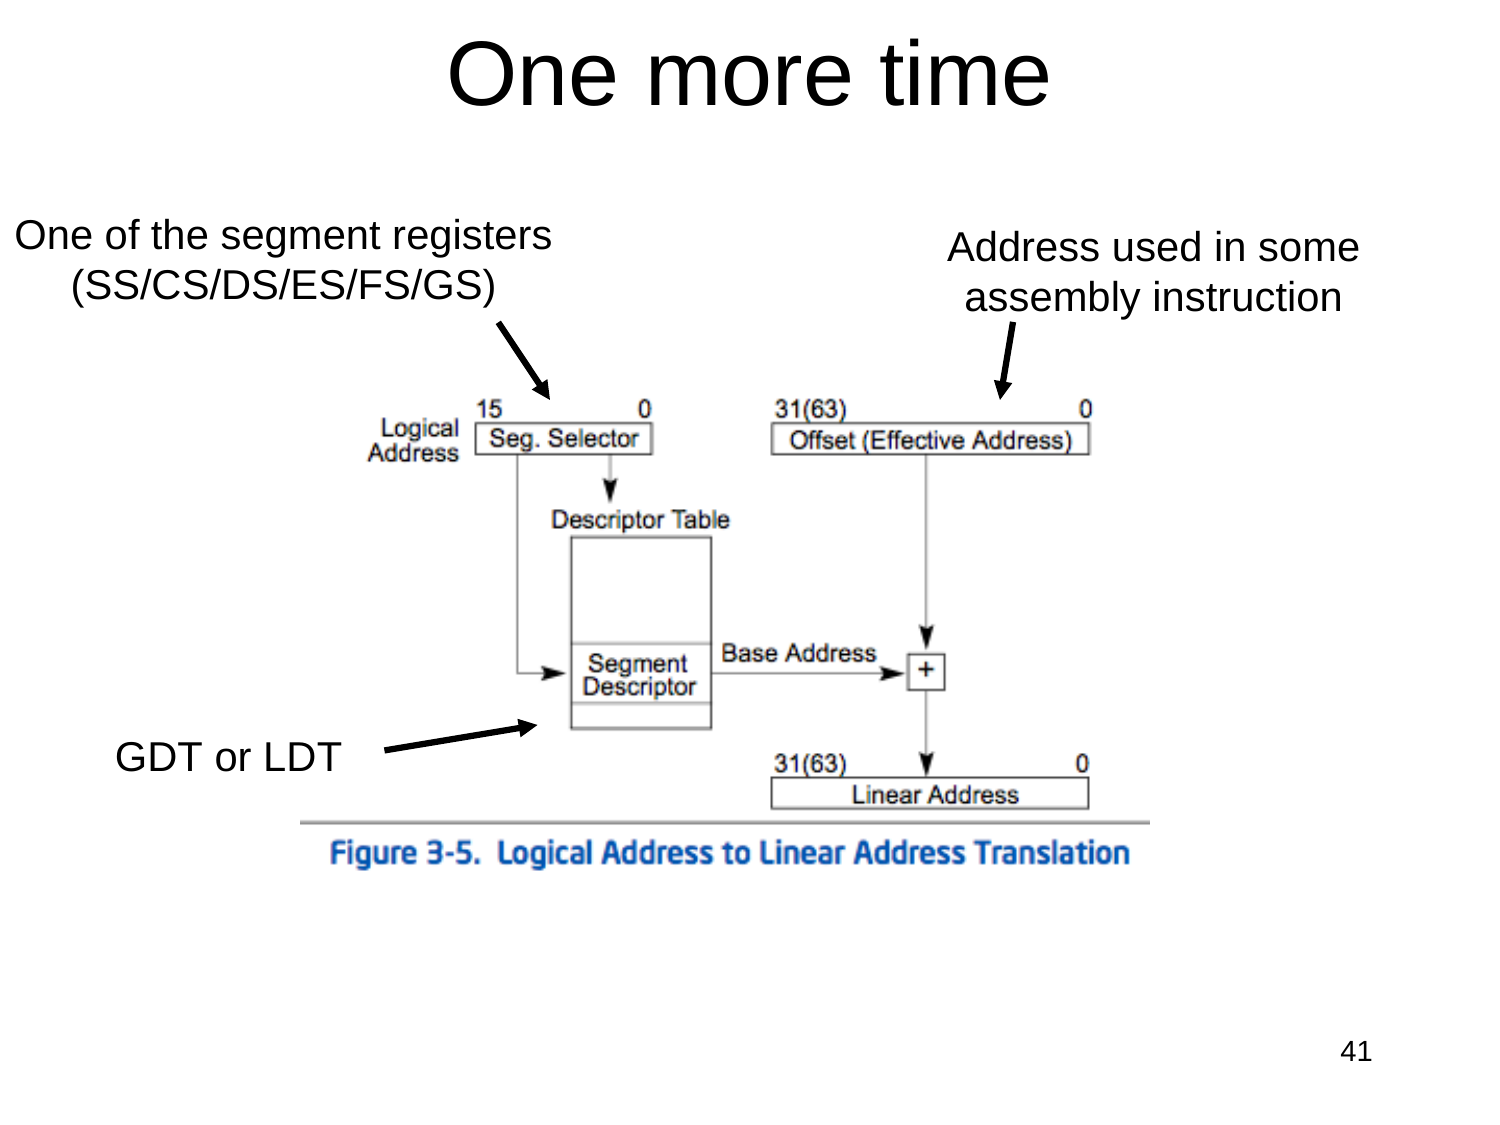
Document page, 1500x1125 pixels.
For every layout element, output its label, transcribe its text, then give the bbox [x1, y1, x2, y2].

text_box GDT or LDT [99, 722, 358, 788]
text_box One of the segment registers (SS/CS/DS/ES/FS/GS) [0, 199, 568, 316]
text_box <number> [1074, 1025, 1388, 1101]
picture [300, 375, 1150, 873]
title One more time [112, 0, 1388, 163]
text_box Address used in some assembly instruction [932, 212, 1376, 328]
